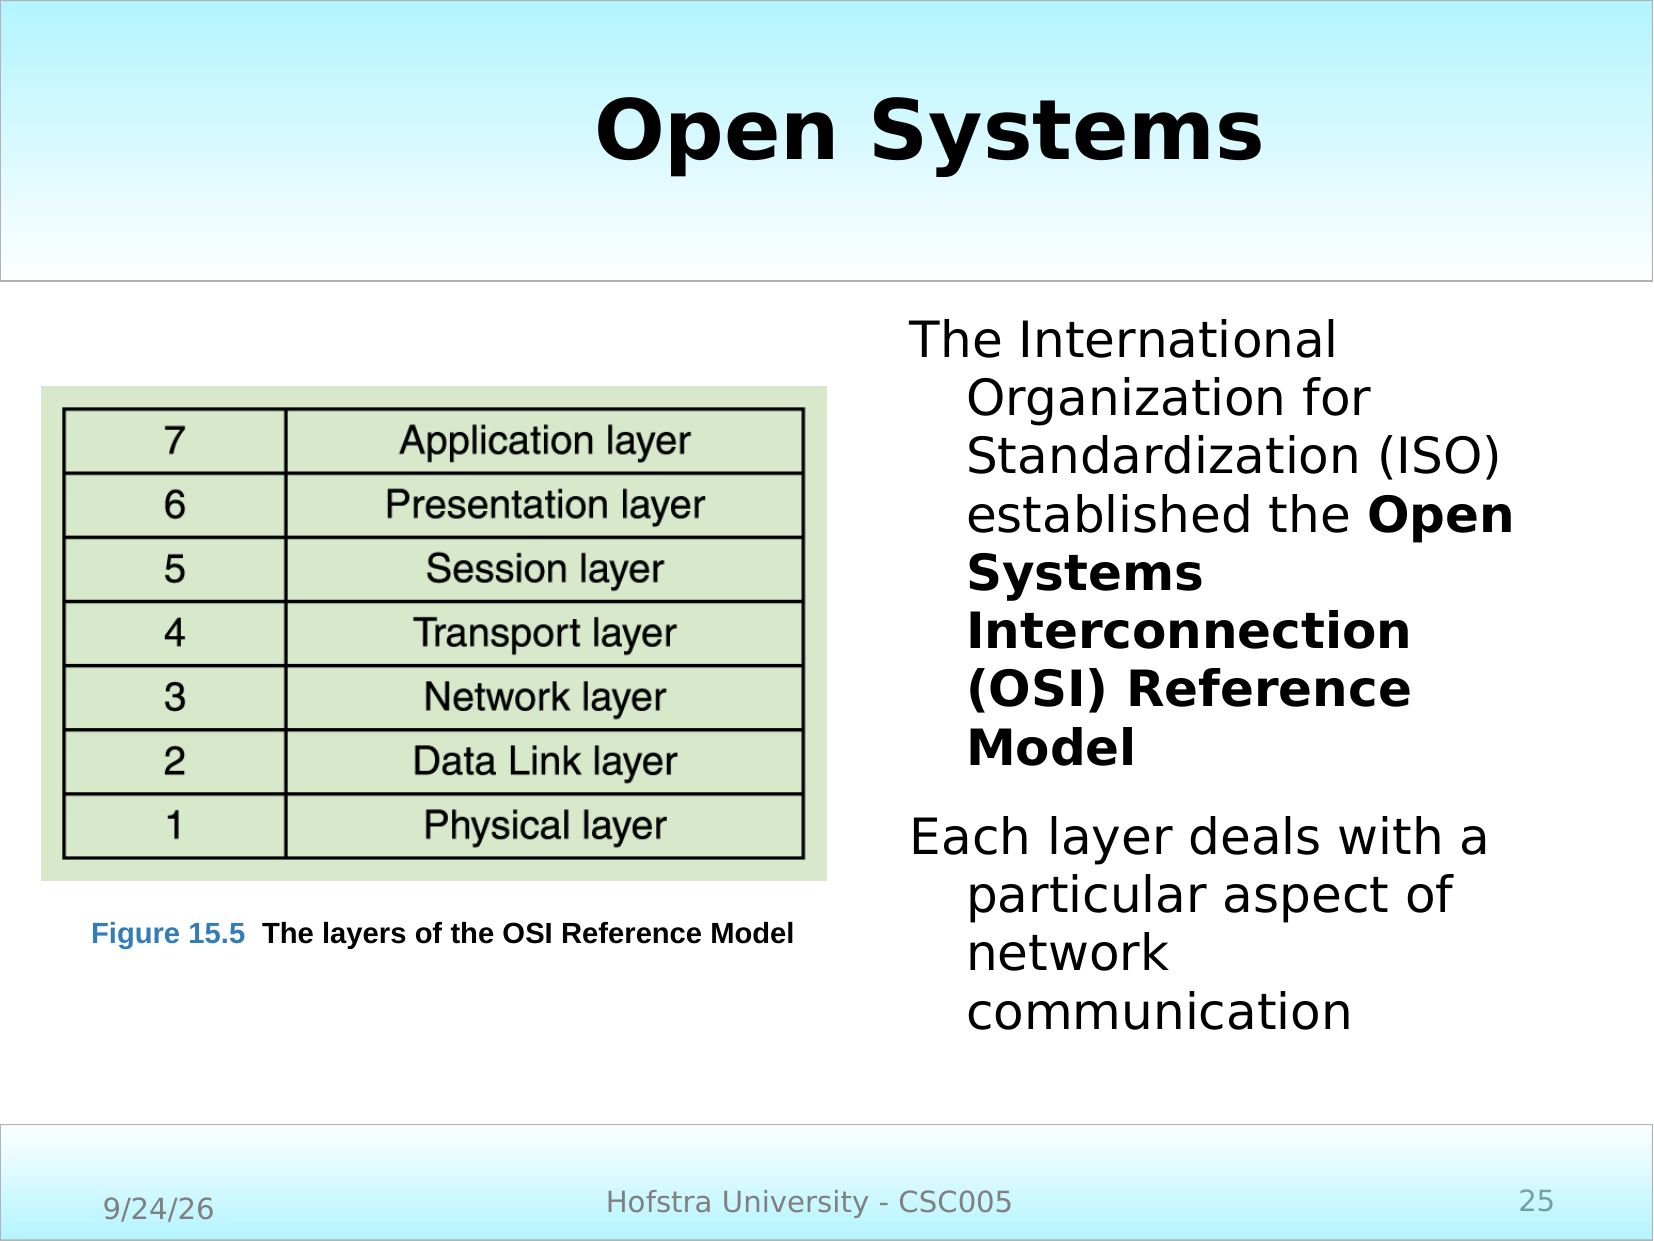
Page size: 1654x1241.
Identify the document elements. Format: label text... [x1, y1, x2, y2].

text_box Figure 15.5 The layers of the OSI Reference Model [76, 909, 811, 958]
picture [41, 386, 827, 881]
list The International Organization for Standardization (ISO) established the Open Systems Interconnection (OSI) Reference Model Each layer deals with a particular aspect of network communication [895, 303, 1571, 1149]
title Open Systems [247, 27, 1612, 235]
